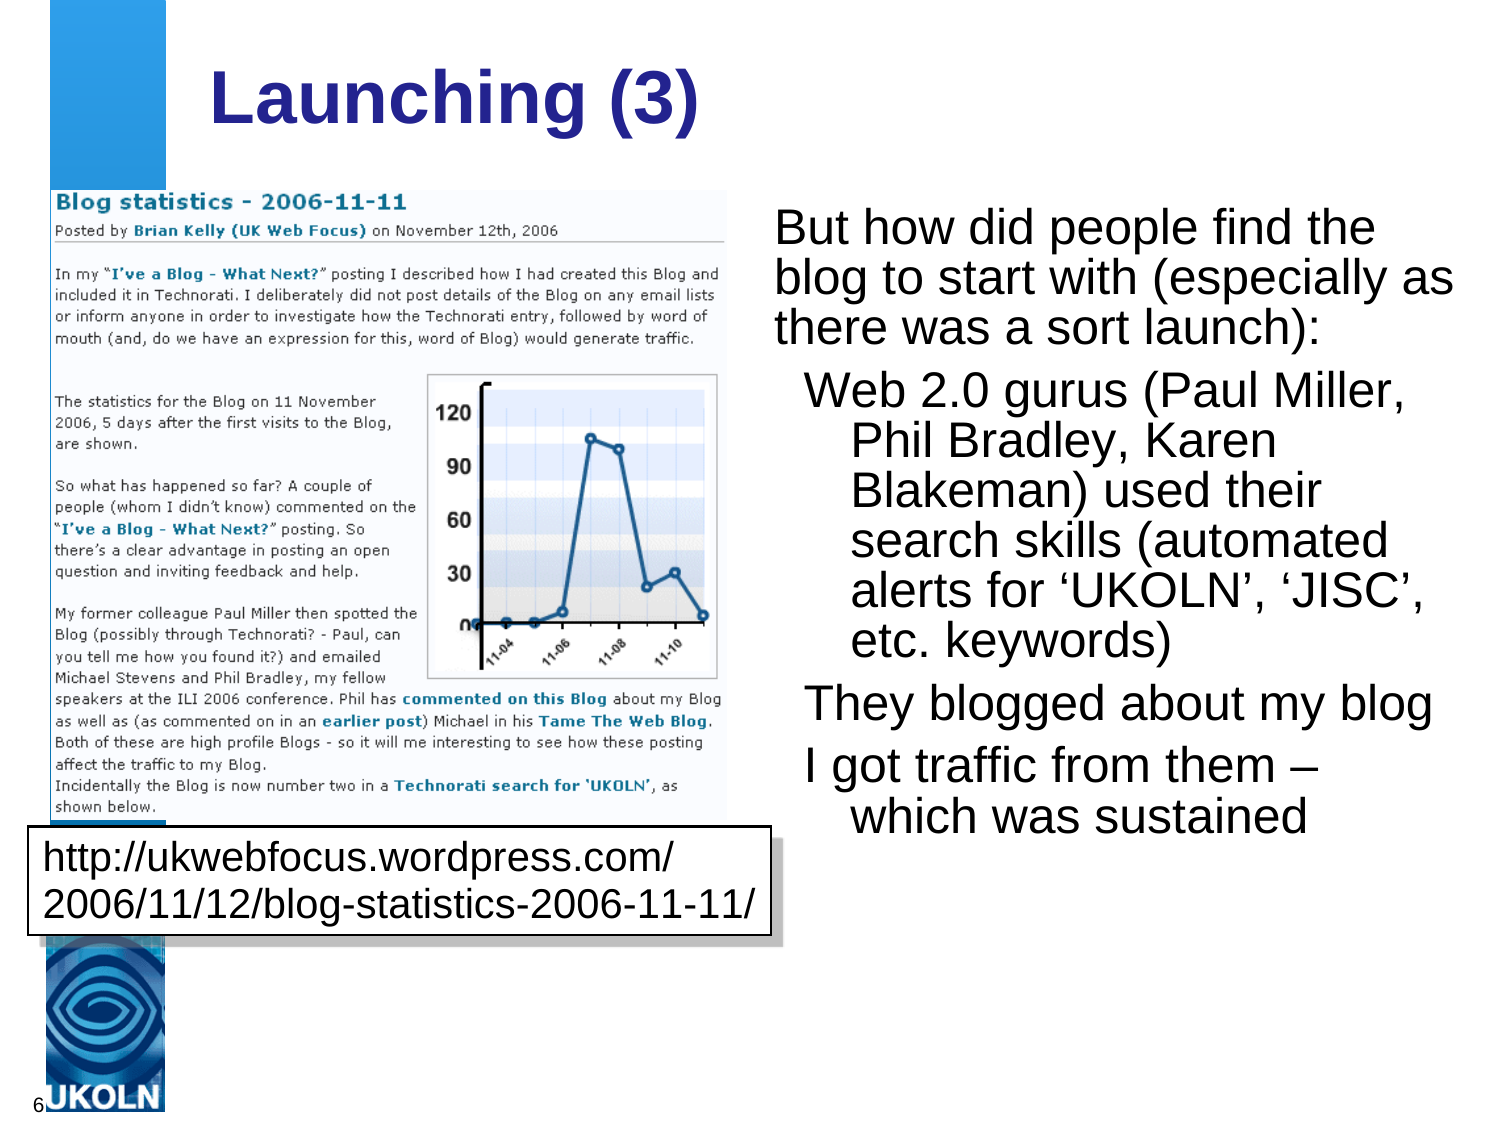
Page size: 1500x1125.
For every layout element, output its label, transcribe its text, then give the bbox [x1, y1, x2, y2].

picture [46, 935, 165, 1112]
title Launching (3) [194, 42, 1447, 153]
text_box http://ukwebfocus.wordpress.com/ 2006/11/12/blog-statistics-2006-11-11/ [27, 826, 771, 935]
list But how did people find the blog to start with (especially as there was a sort launch): Web 2.0 gurus (Paul Miller, Phil Bradley, Karen Blakeman) used their search skills (automated alerts for ‘UKOLN’, ‘JISC’, etc. keywords) They blogged about my blog I got traffic from them – which was sustained [759, 196, 1472, 1026]
picture [51, 190, 727, 820]
